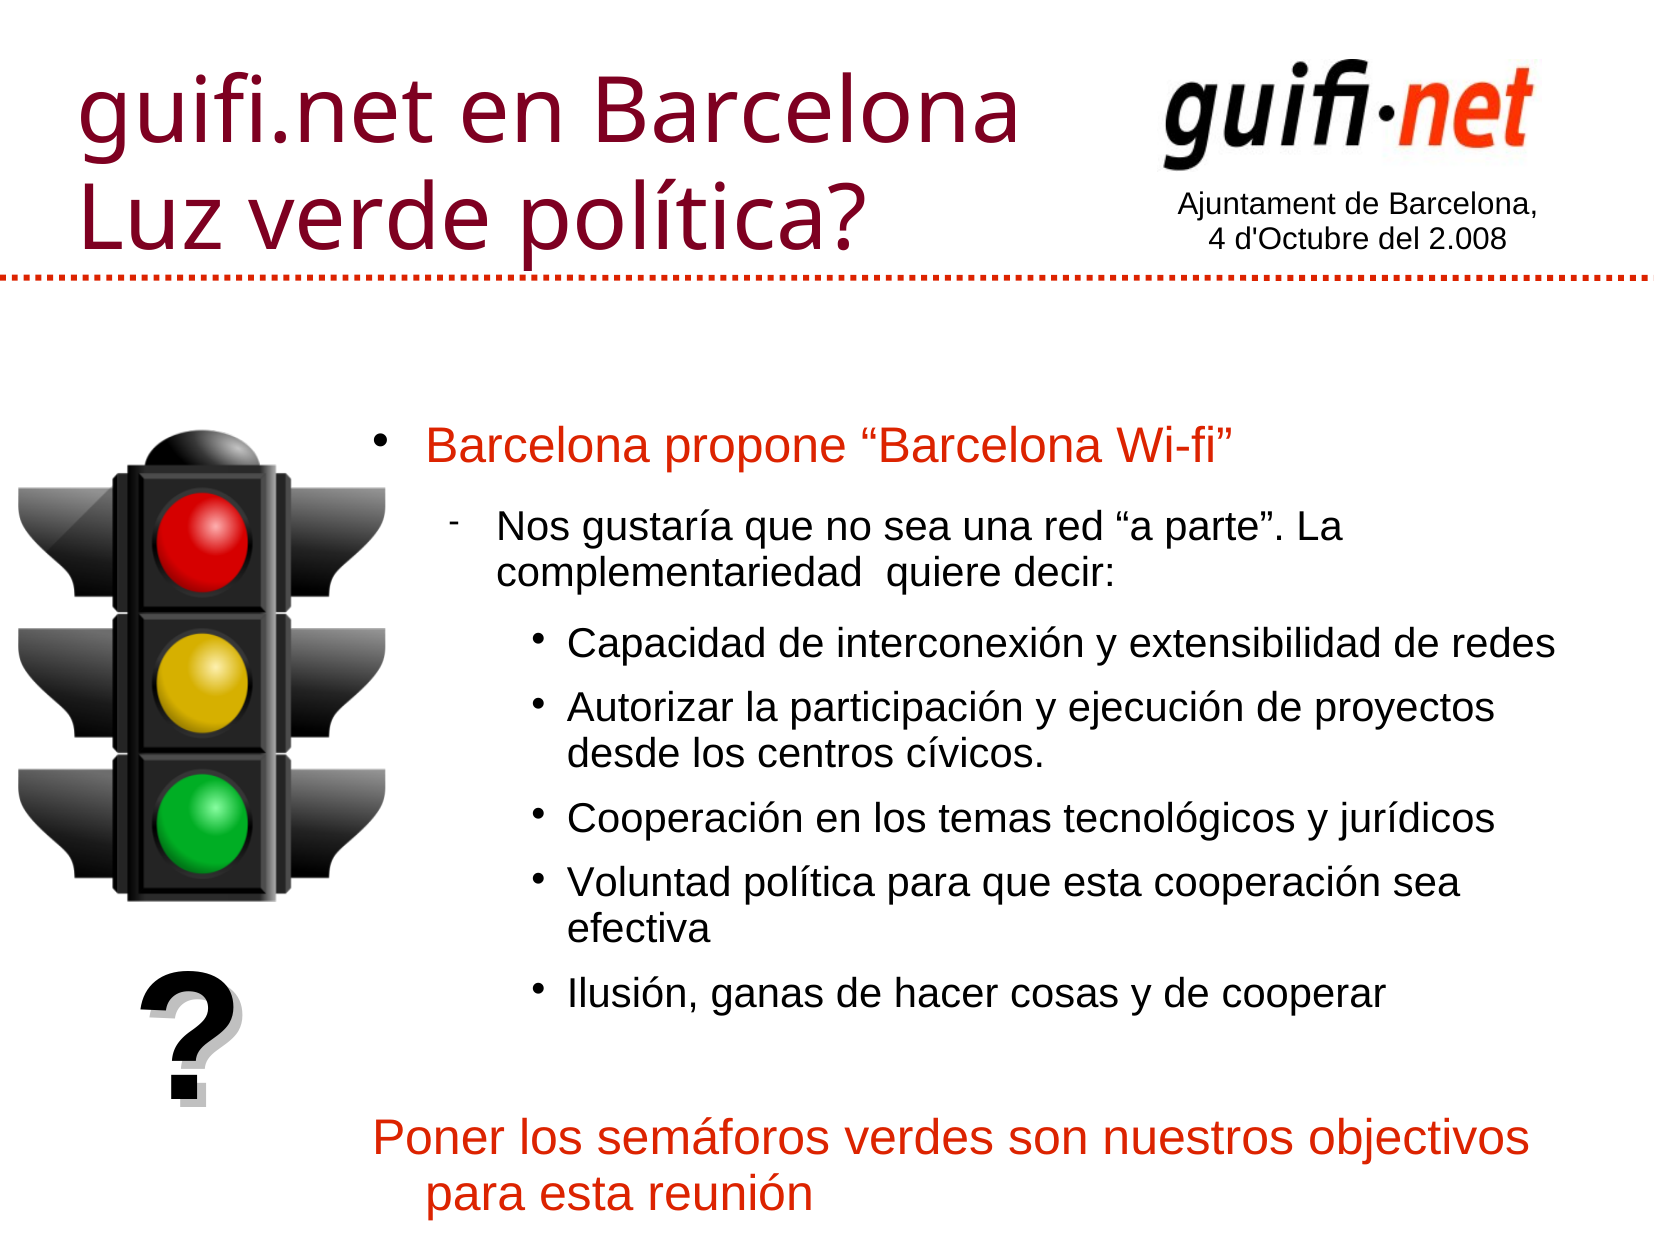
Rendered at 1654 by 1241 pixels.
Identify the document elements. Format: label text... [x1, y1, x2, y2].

title guifi.net en Barcelona Luz verde política? [76, 53, 1093, 272]
picture [1157, 59, 1542, 172]
text_box ? [118, 916, 296, 1135]
picture [0, 413, 401, 916]
list Barcelona propone “Barcelona Wi-fi” Nos gustaría que no sea una red “a parte”. La complementariedad quiere decir: Capacidad de interconexión y extensibilidad de redes Autorizar la participación y ejecución de proyectos desde los centros cívicos. Cooperación en los temas tecnológicos y jurídicos Voluntad política para que esta cooperación sea efectiva Ilusión, ganas de hacer cosas y de cooperar Poner los semáforos verdes son nuestros objectivos para esta reunión [354, 414, 1595, 1233]
